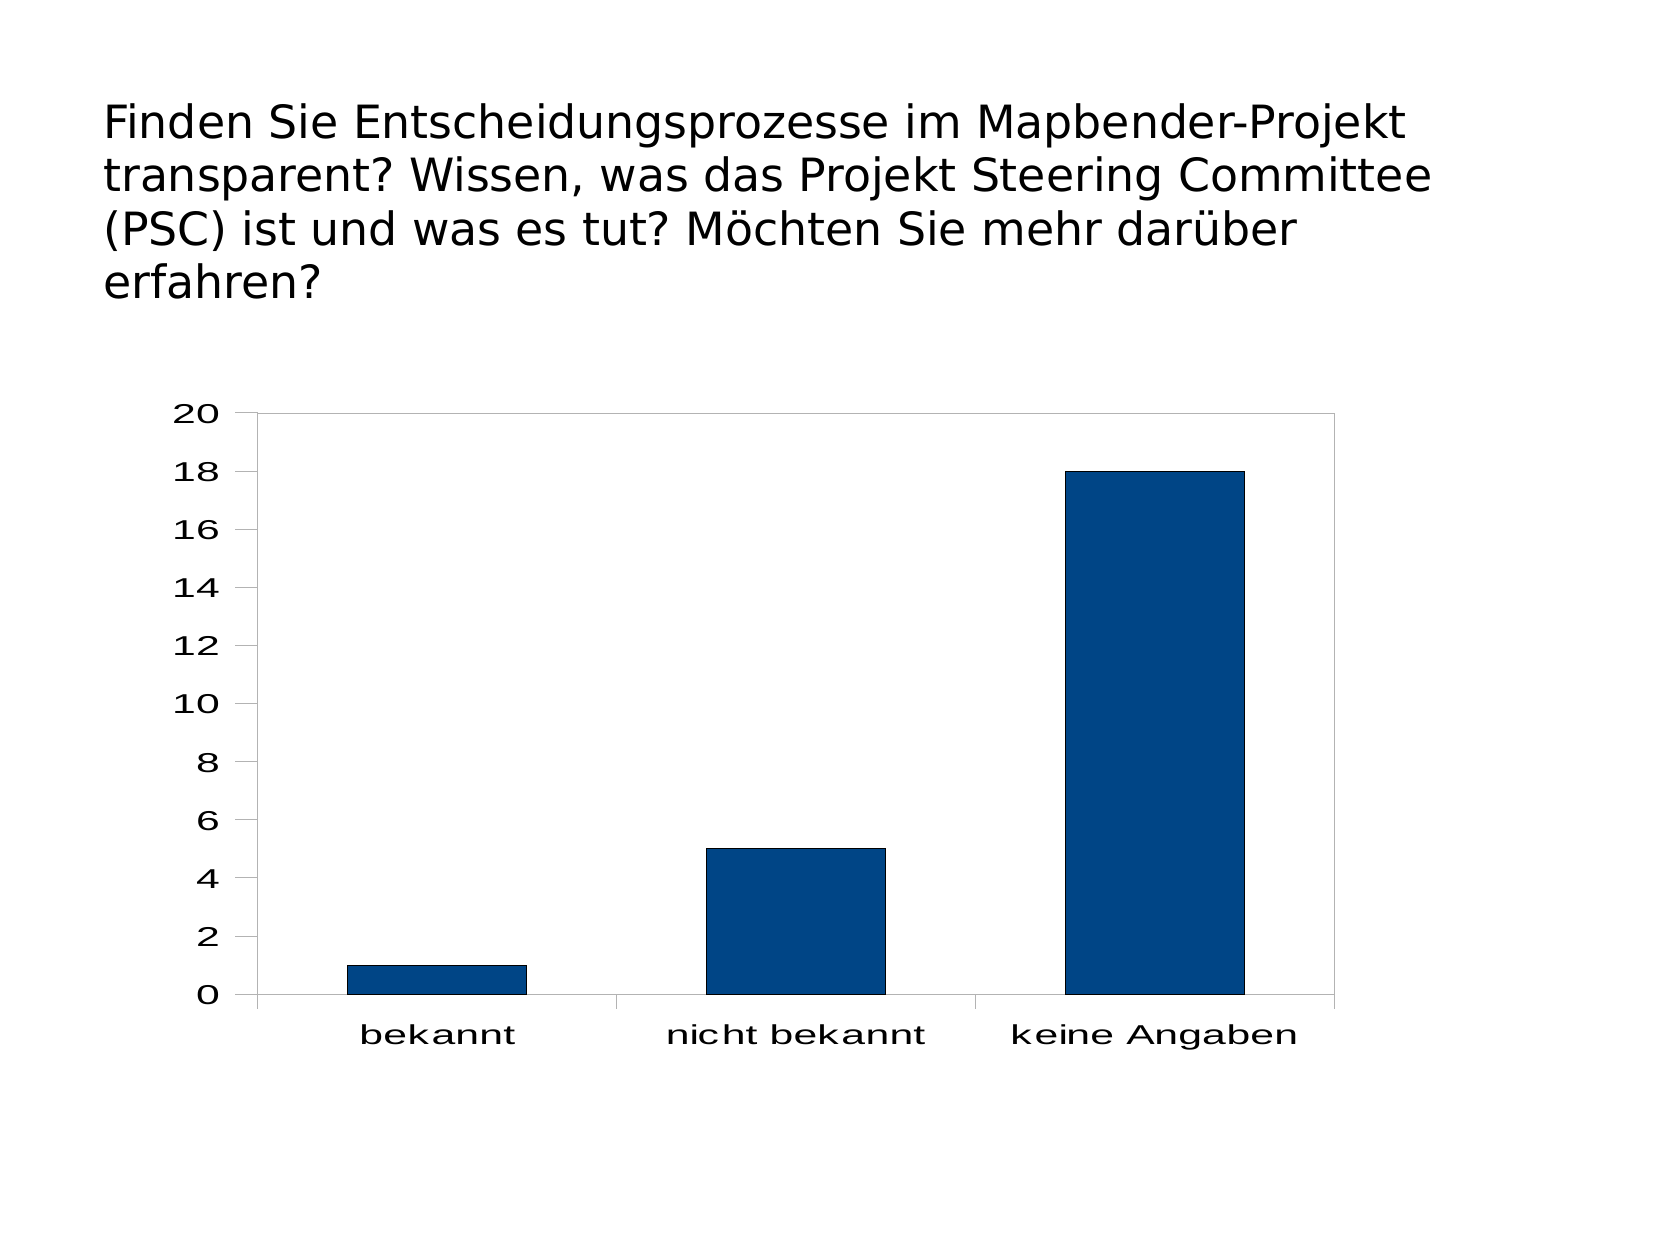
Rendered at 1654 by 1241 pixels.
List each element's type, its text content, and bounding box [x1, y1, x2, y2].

chart [147, 383, 1359, 1063]
text_box Finden Sie Entscheidungsprozesse im Mapbender-Projekt transparent? Wissen, was das Projekt Steering Committee (PSC) ist und was es tut? Möchten Sie mehr darüber erfahren? [88, 88, 1477, 317]
